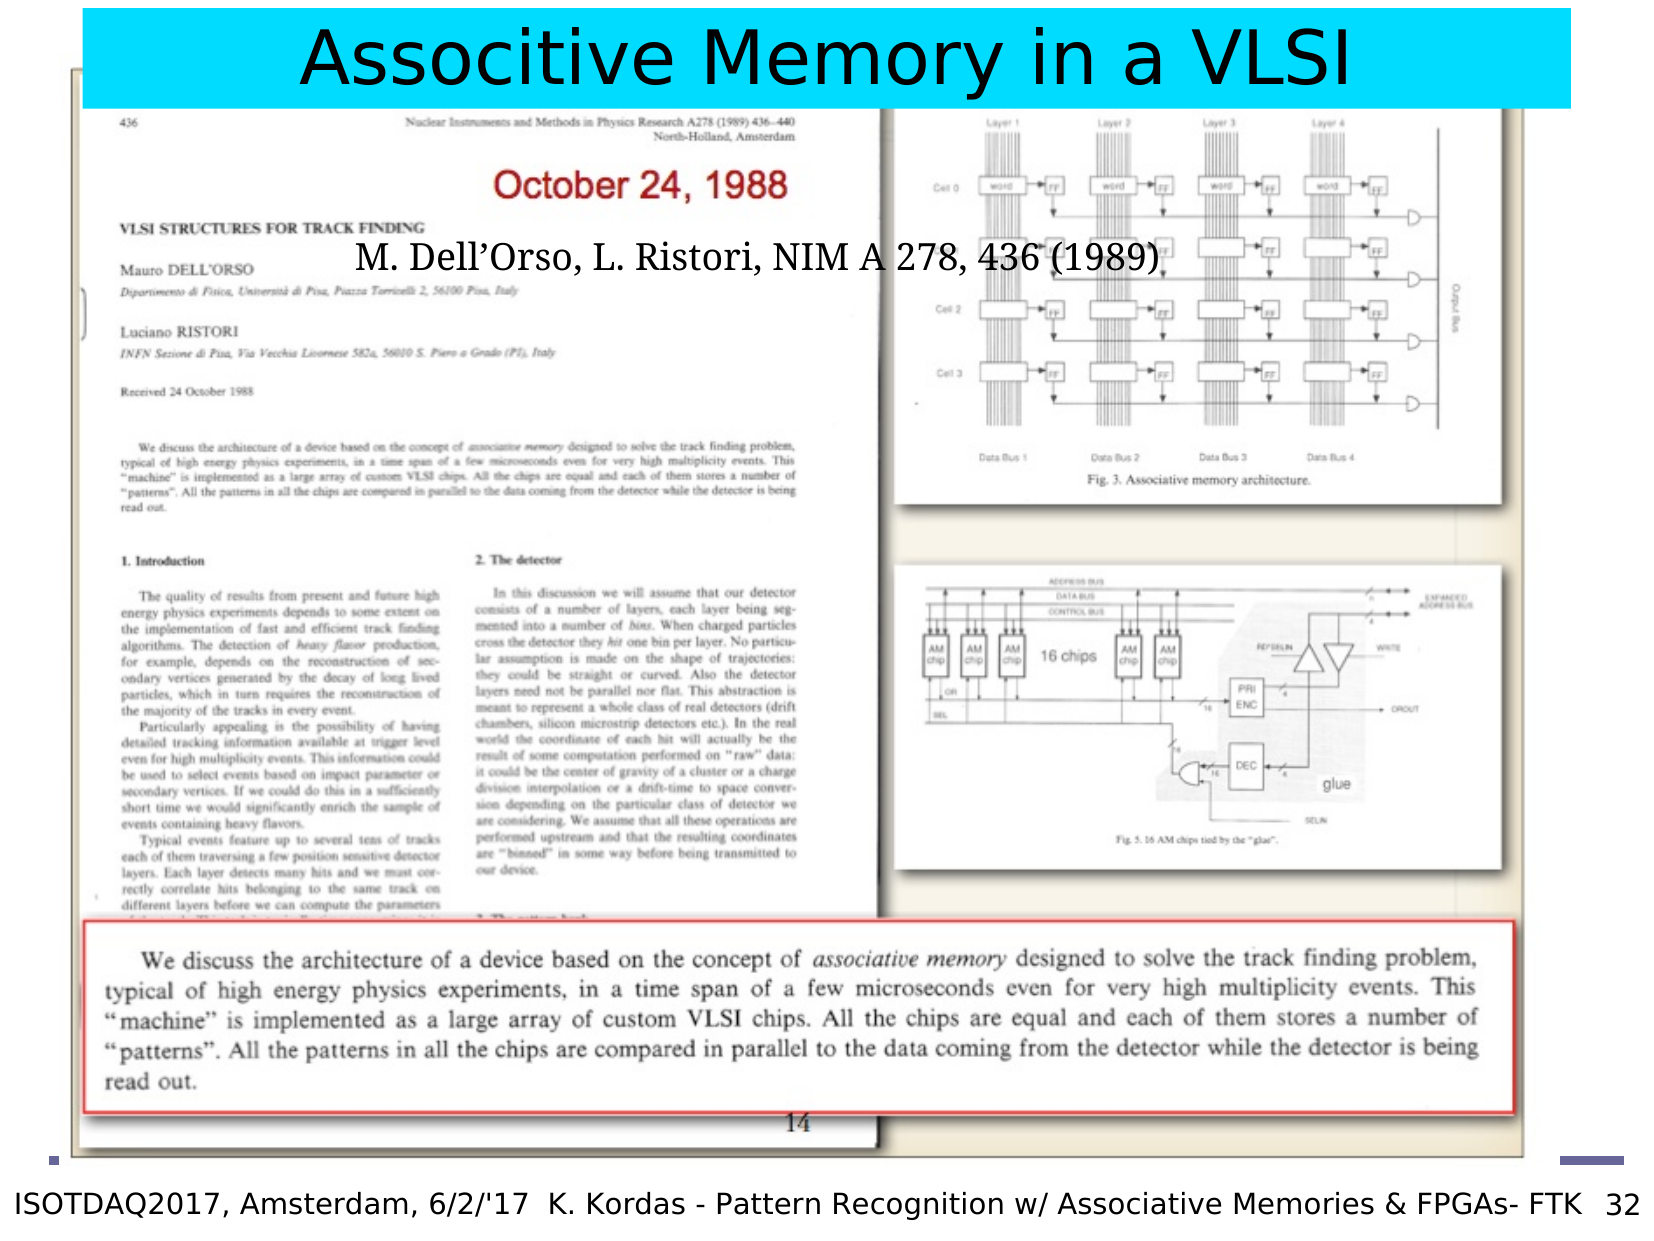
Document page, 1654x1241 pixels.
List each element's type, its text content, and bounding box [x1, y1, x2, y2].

text_box M. Dell’Orso, L. Ristori, NIM A 278, 436 (1989) [339, 179, 1189, 286]
picture [59, 52, 1560, 1167]
title Associtive Memory in a VLSI [82, 8, 1571, 109]
